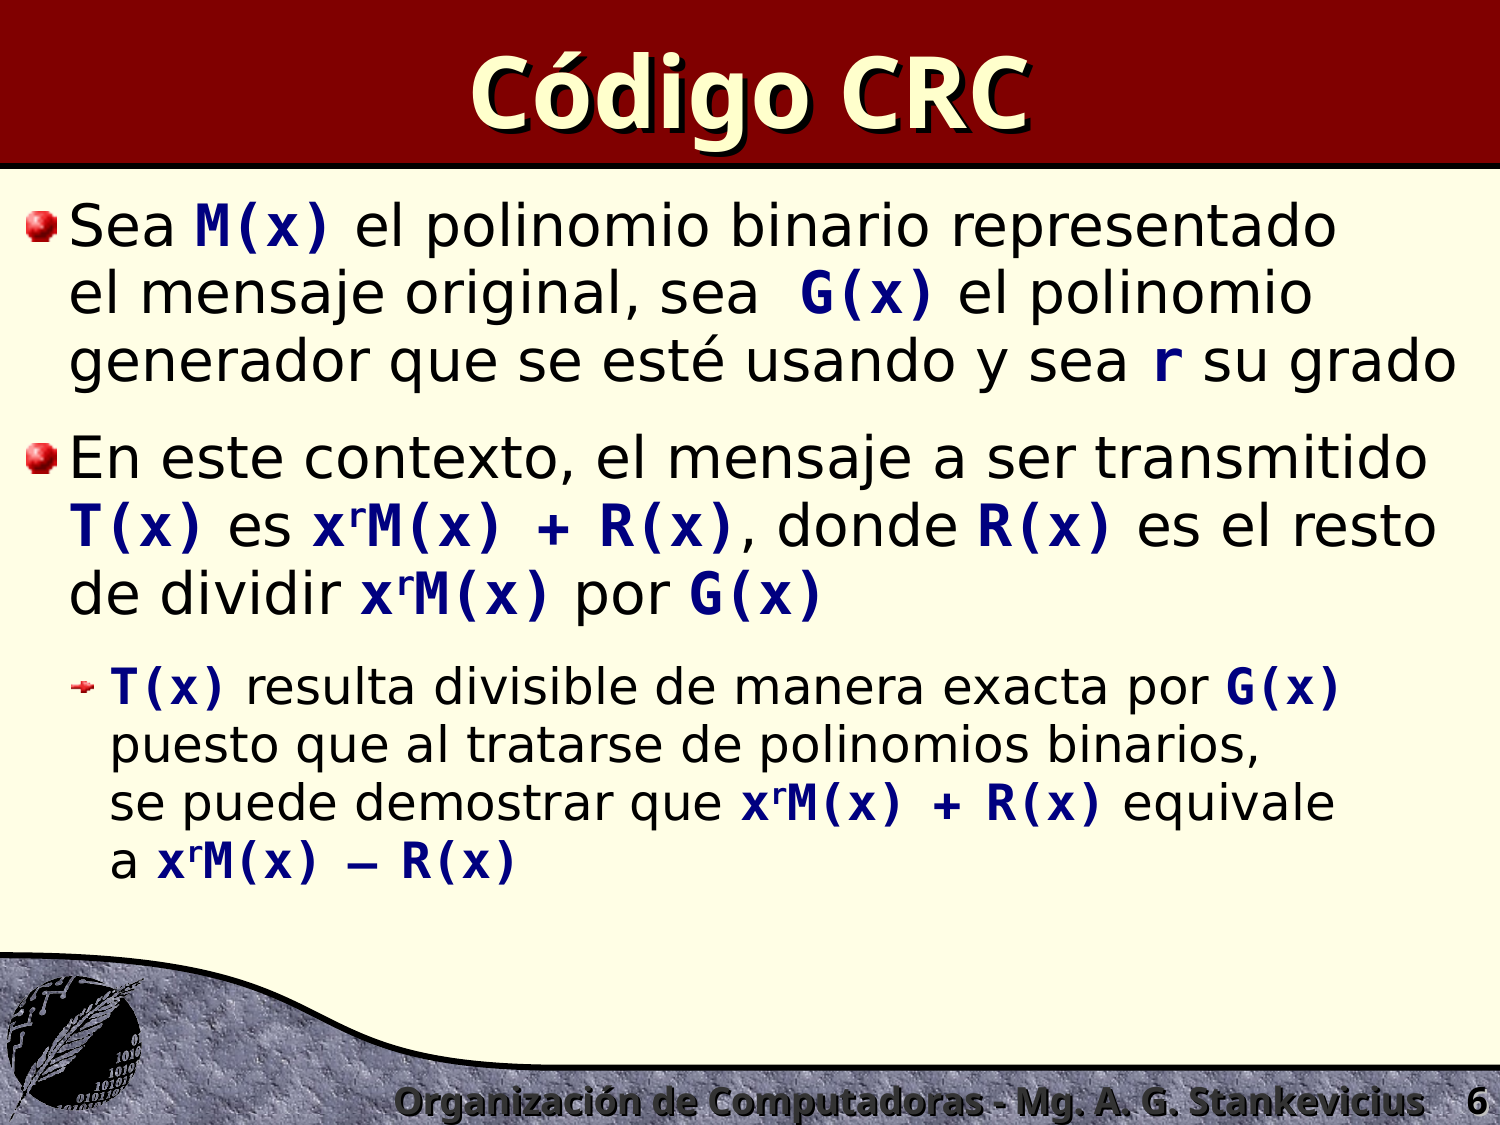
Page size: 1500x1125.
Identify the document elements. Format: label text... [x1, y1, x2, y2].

title Código CRC [15, 5, 1485, 160]
picture [802, 1100, 806, 1110]
picture [448, 1100, 455, 1110]
list Sea M(x) el polinomio binario representado el mensaje original, sea G(x) el polinomio generador que se esté usando y sea r su grado En este contexto, el mensaje a ser transmitido T(x) es xrM(x) + R(x), donde R(x) es el resto de dividir xrM(x) por G(x) T(x) resulta divisible de manera exacta por G(x) puesto que al tratarse de polinomios binarios, se puede demostrar que xrM(x) + R(x) equivale a xrM(x) – R(x) [11, 192, 1486, 935]
picture [0, 959, 1500, 1125]
picture [1058, 1100, 1065, 1110]
